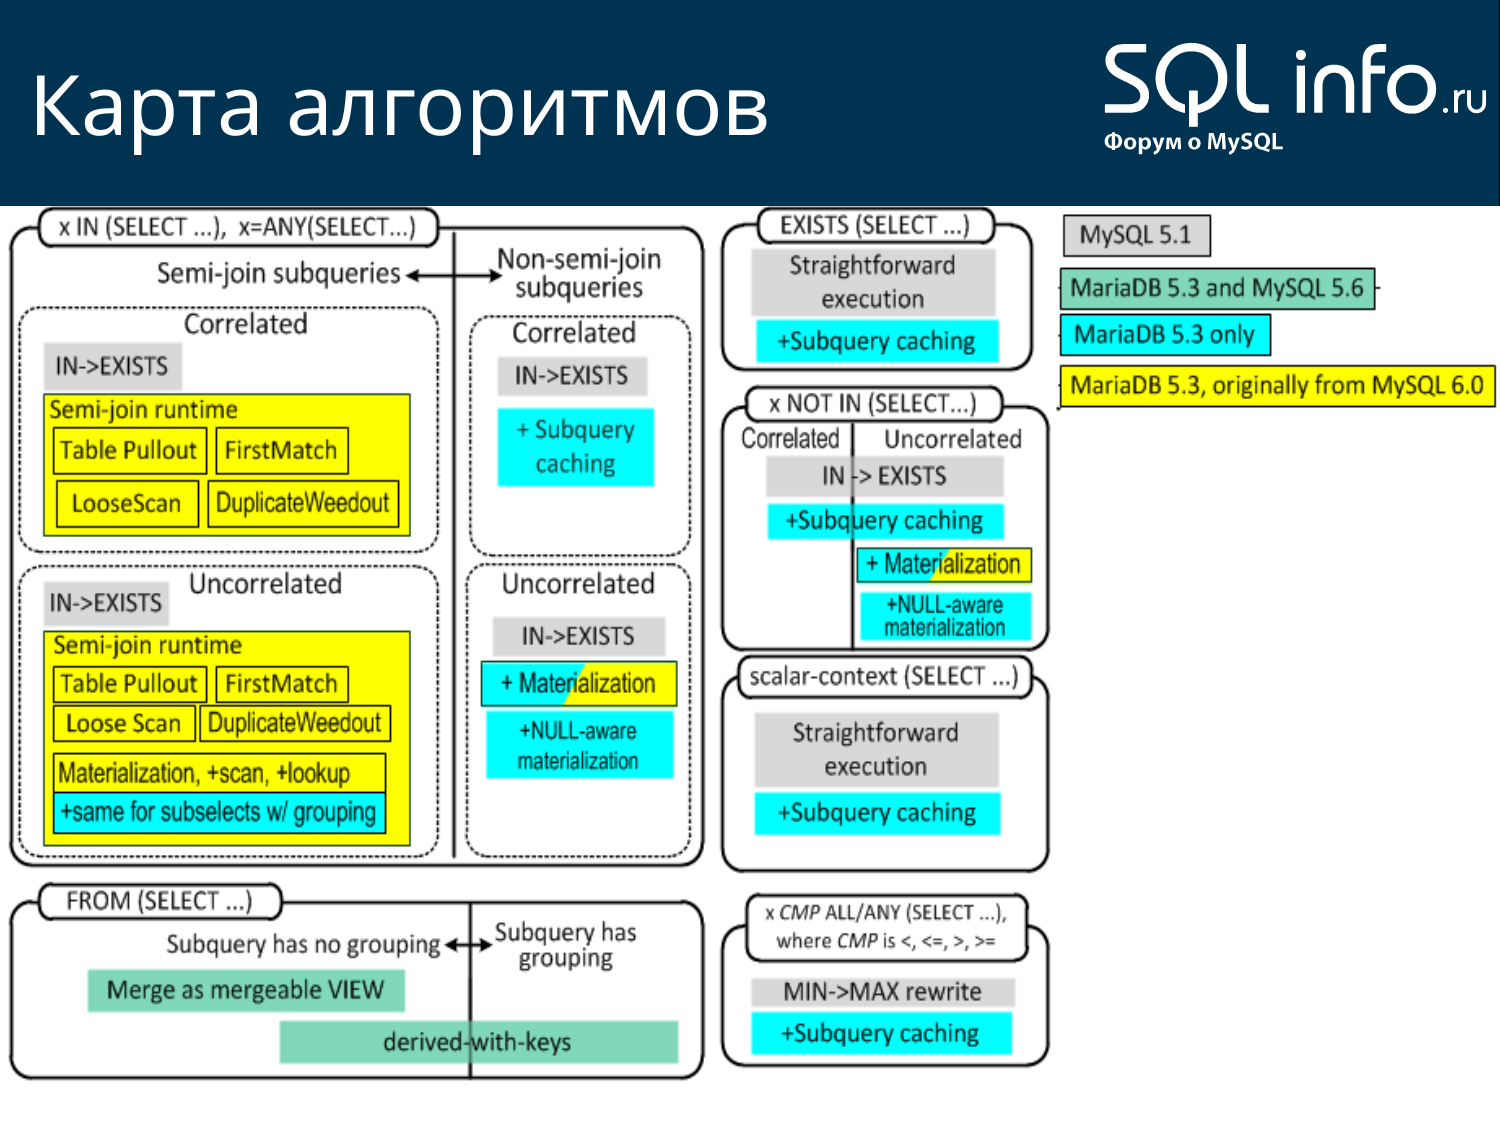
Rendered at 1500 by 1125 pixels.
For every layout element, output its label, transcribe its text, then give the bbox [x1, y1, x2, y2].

picture [1093, 29, 1495, 166]
picture [0, 206, 1500, 1093]
title Карта алгоритмов [29, 0, 1093, 206]
